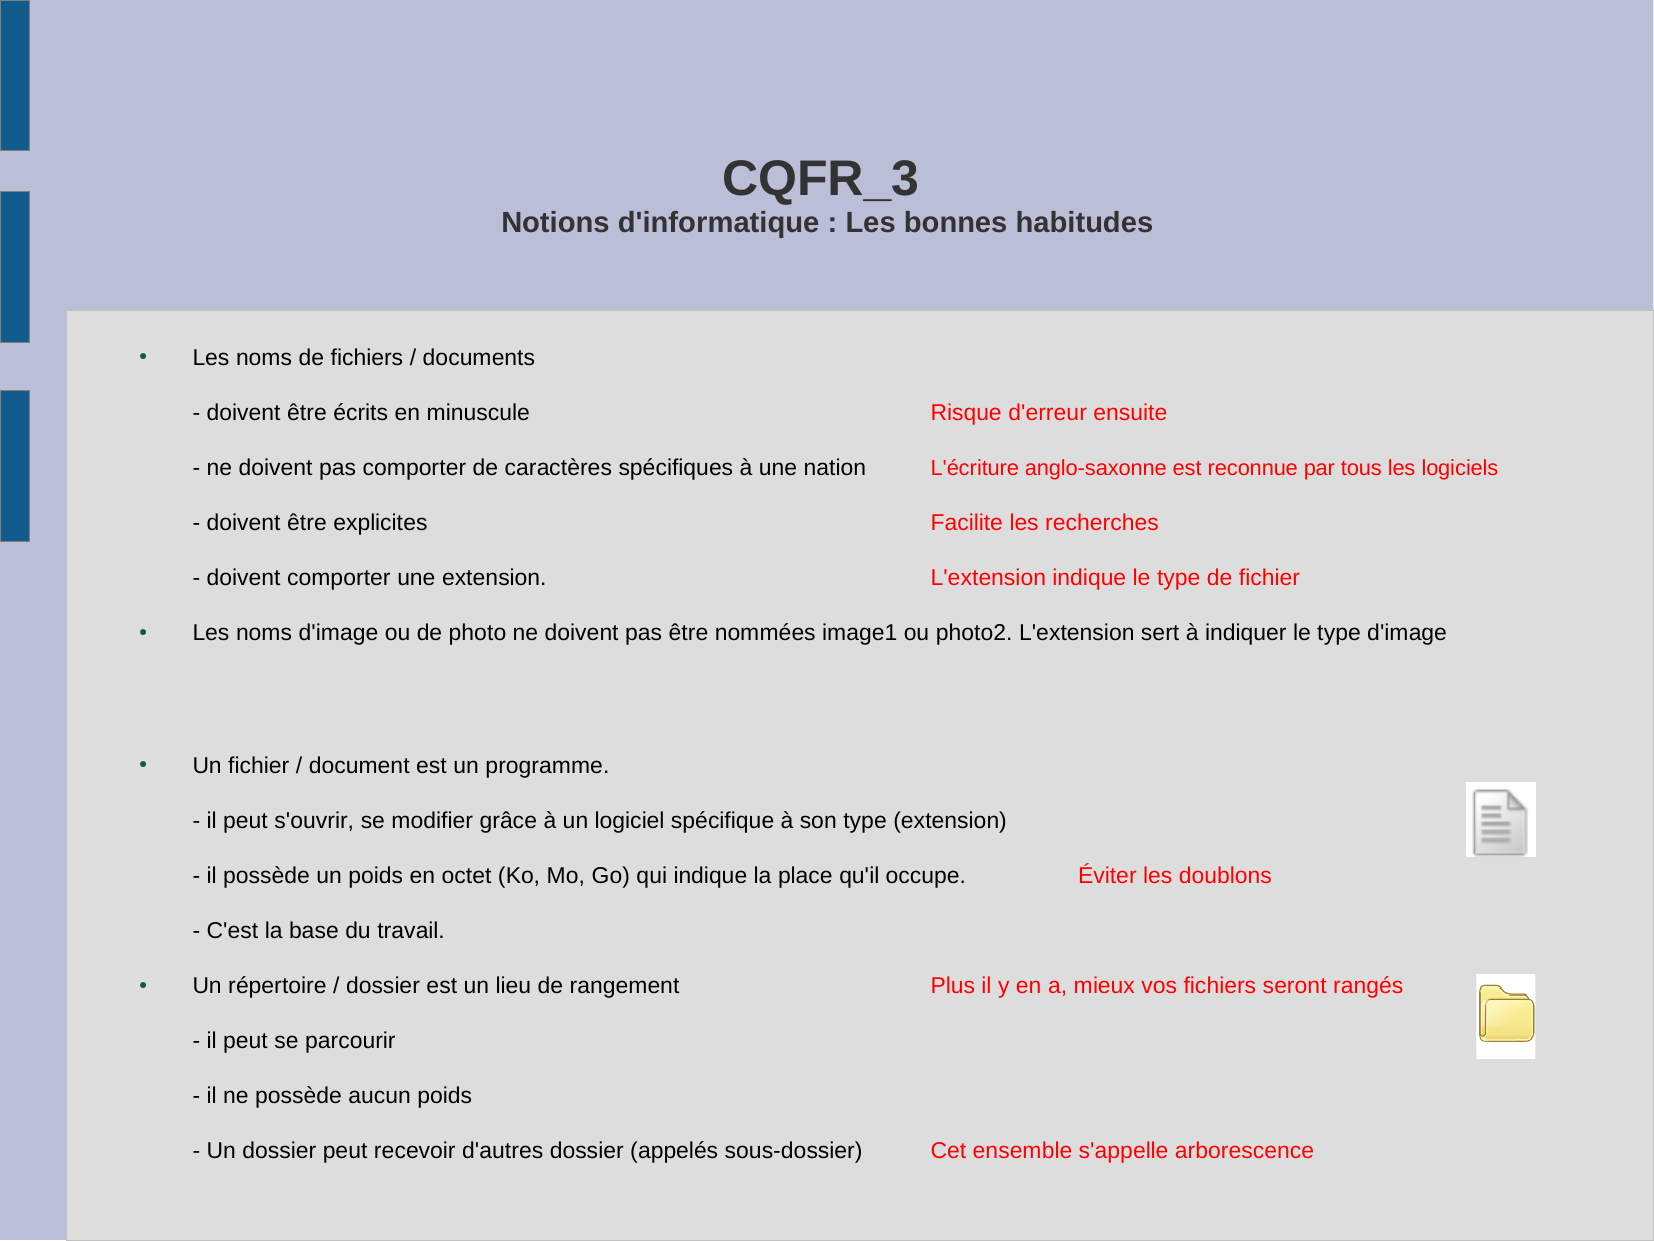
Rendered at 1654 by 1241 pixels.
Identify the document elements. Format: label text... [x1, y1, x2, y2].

picture [1476, 974, 1536, 1059]
list Un fichier / document est un programme. - il peut s'ouvrir, se modifier grâce à un logiciel spécifique à son type (extension) - il possède un poids en octet (Ko, Mo, Go) qui indique la place qu'il occupe. Éviter les doublons - C'est la base du travail. Un répertoire / dossier est un lieu de rangement Plus il y en a, mieux vos fichiers seront rangés - il peut se parcourir - il ne possède aucun poids - Un dossier peut recevoir d'autres dossier (appelés sous-dossier) Cet ensemble s'appelle arborescence [121, 752, 1534, 1166]
list Les noms de fichiers / documents - doivent être écrits en minuscule Risque d'erreur ensuite - ne doivent pas comporter de caractères spécifiques à une nation L'écriture anglo-saxonne est reconnue par tous les logiciels - doivent être explicites Facilite les recherches - doivent comporter une extension. L'extension indique le type de fichier Les noms d'image ou de photo ne doivent pas être nommées image1 ou photo2. L'extension sert à indiquer le type d'image [121, 344, 1534, 718]
picture [1466, 782, 1536, 857]
title CQFR_3 Notions d'informatique : Les bonnes habitudes [121, 91, 1534, 299]
